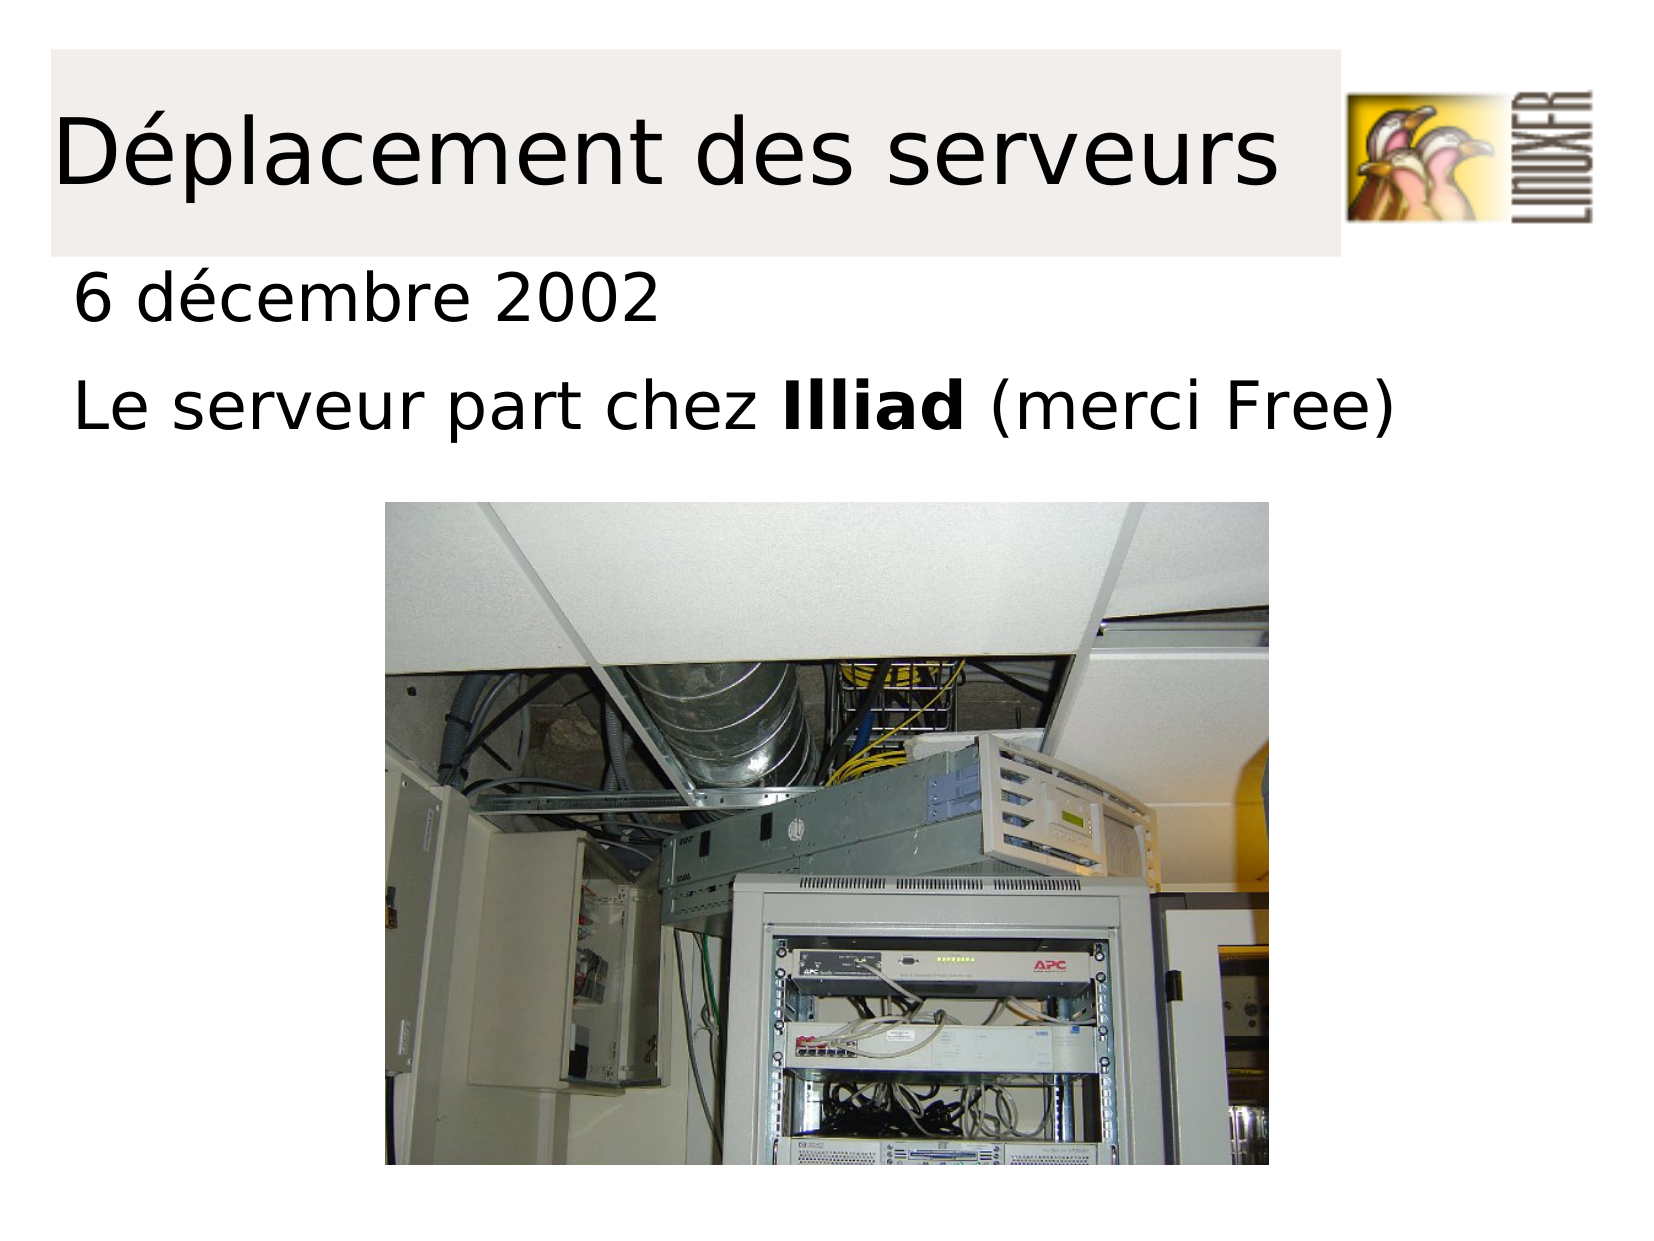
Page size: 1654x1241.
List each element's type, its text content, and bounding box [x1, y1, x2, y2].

picture [385, 502, 1269, 1165]
picture [1342, 88, 1601, 229]
list 6 décembre 2002 Le serveur part chez Illiad (merci Free) [54, 259, 1628, 1103]
title Déplacement des serveurs [51, 49, 1342, 257]
